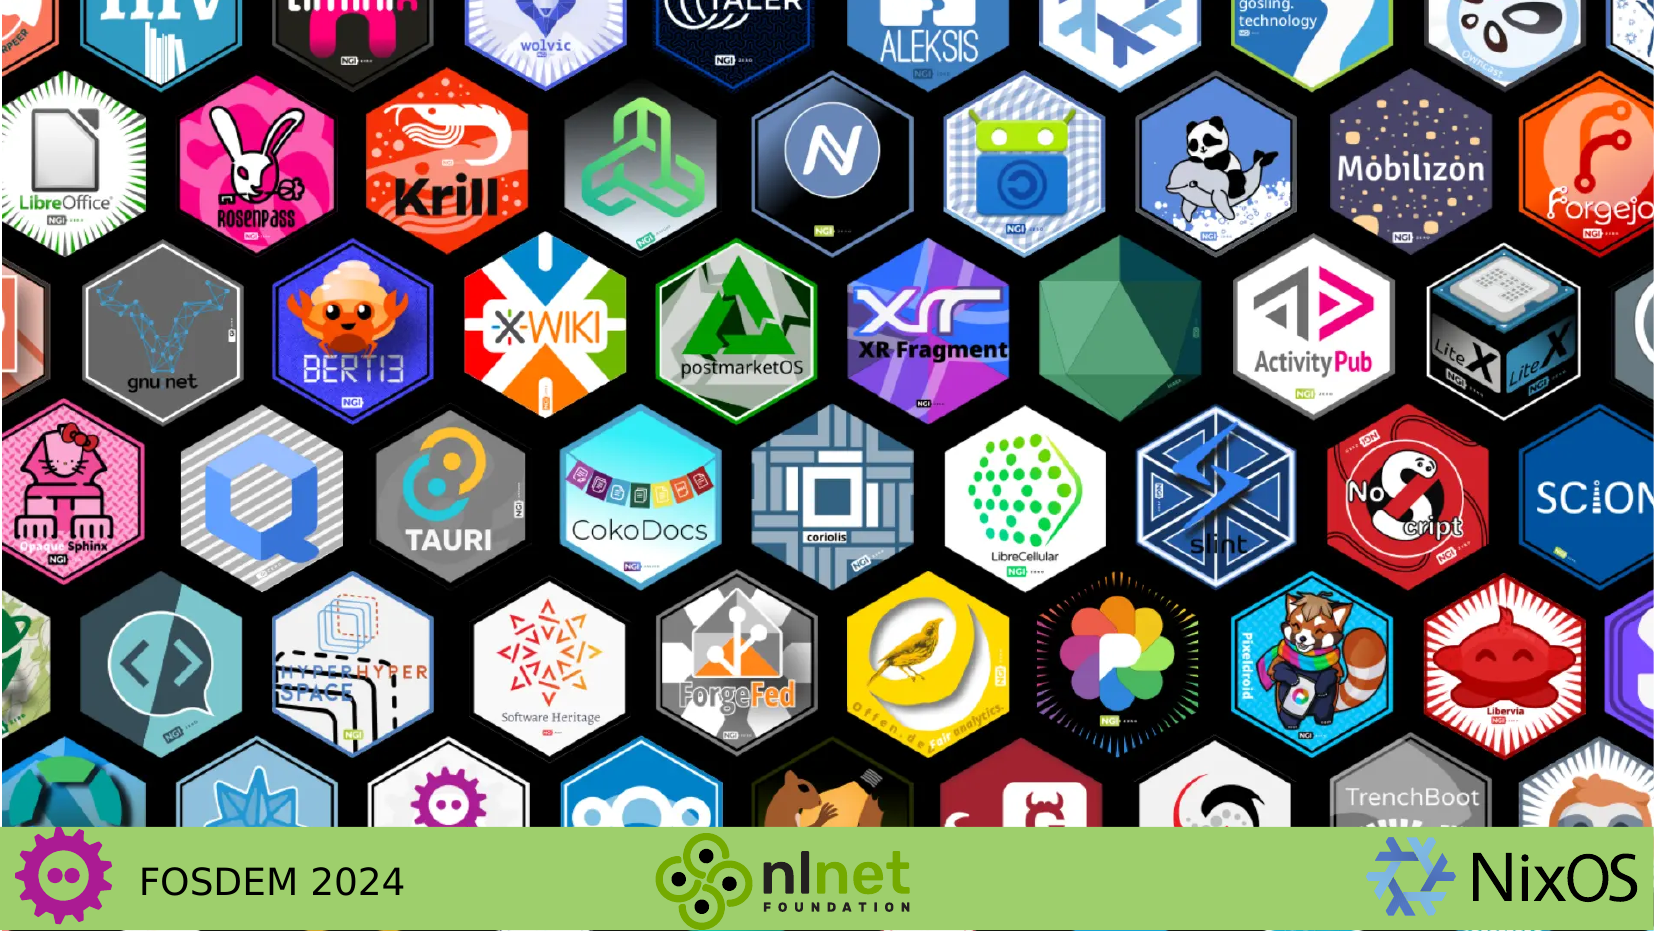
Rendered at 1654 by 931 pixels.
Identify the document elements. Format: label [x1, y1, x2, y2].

picture [2, 0, 1654, 826]
